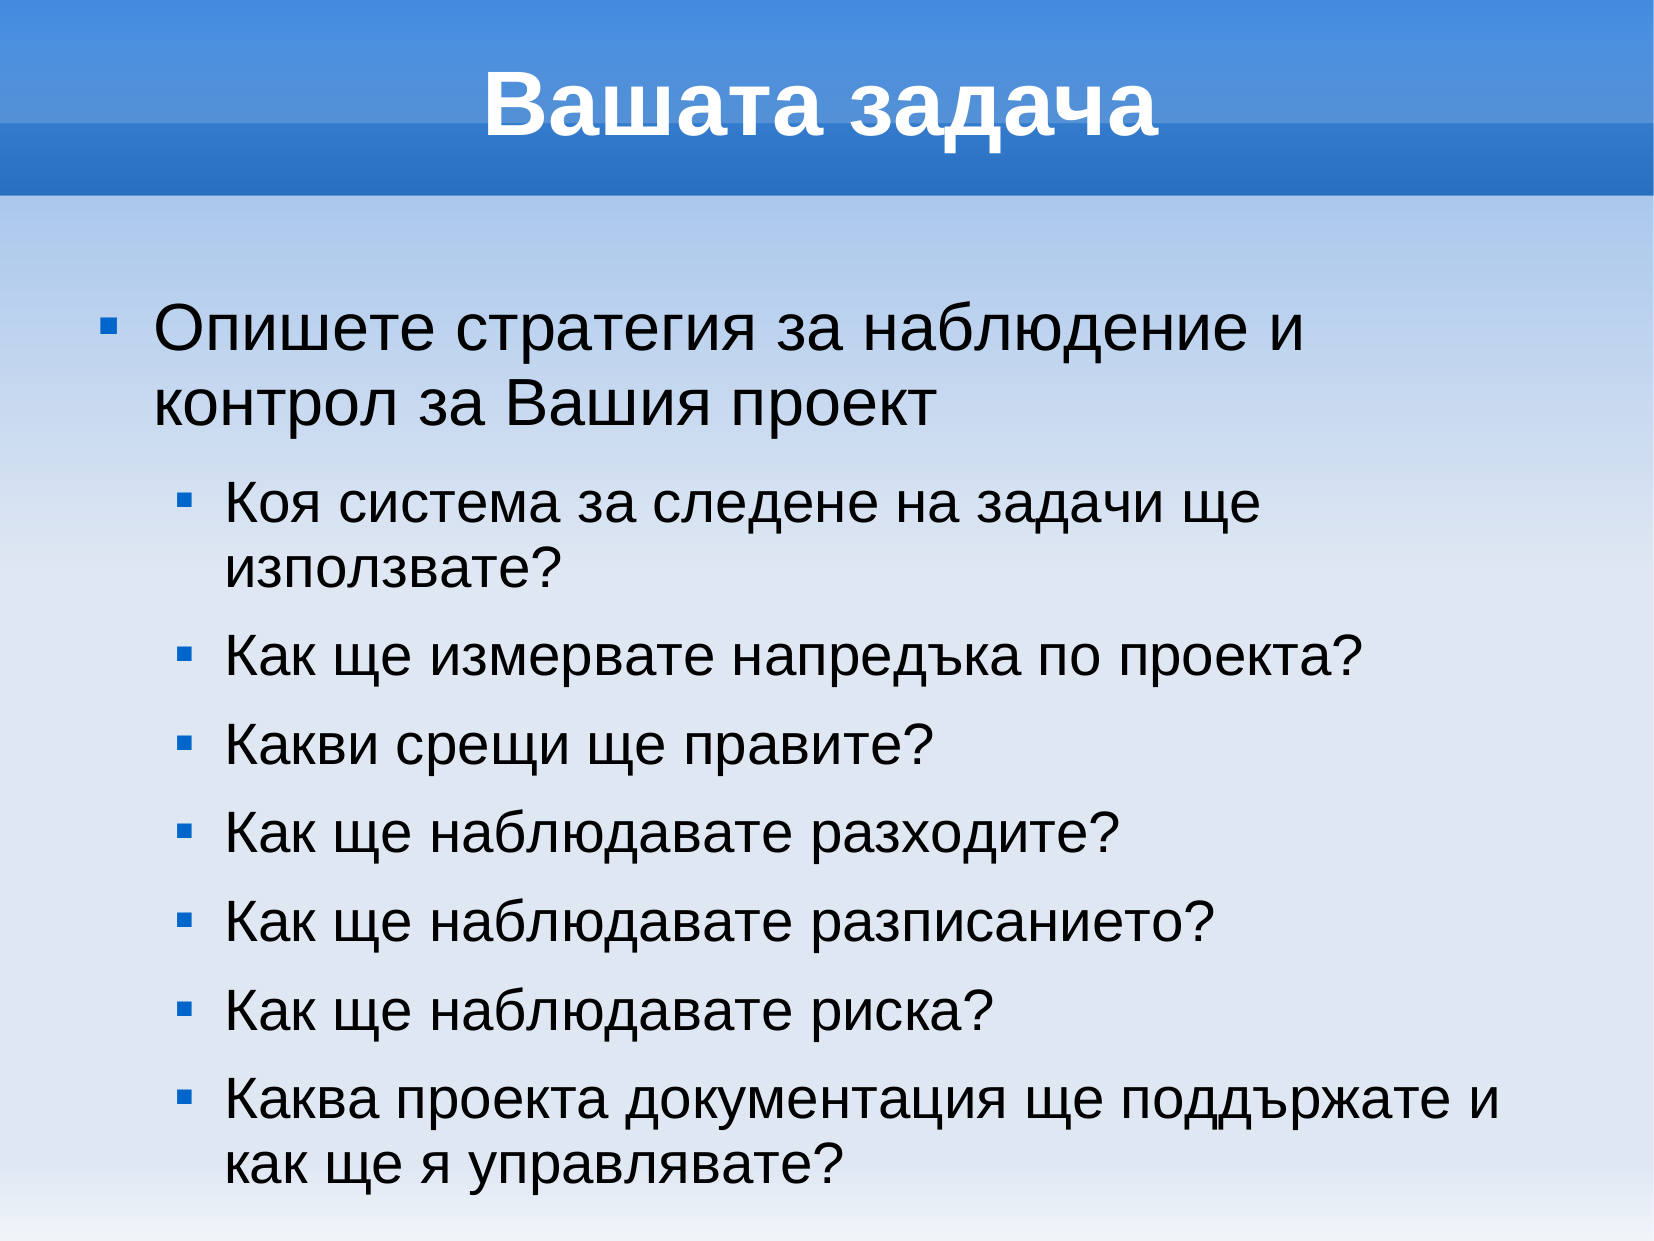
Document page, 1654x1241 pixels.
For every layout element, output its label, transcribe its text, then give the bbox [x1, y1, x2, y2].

list Опишете стратегия за наблюдение и контрол за Вашия проект Коя система за следене на задачи ще използвате? Как ще измервате напредъка по проекта? Какви срещи ще правите? Как ще наблюдавате разходите? Как ще наблюдавате разписанието? Как ще наблюдавате риска? Каква проекта документация ще поддържате и как ще я управлявате? [82, 290, 1571, 1197]
picture [0, 0, 1654, 1241]
title Вашата задача [76, 0, 1565, 208]
